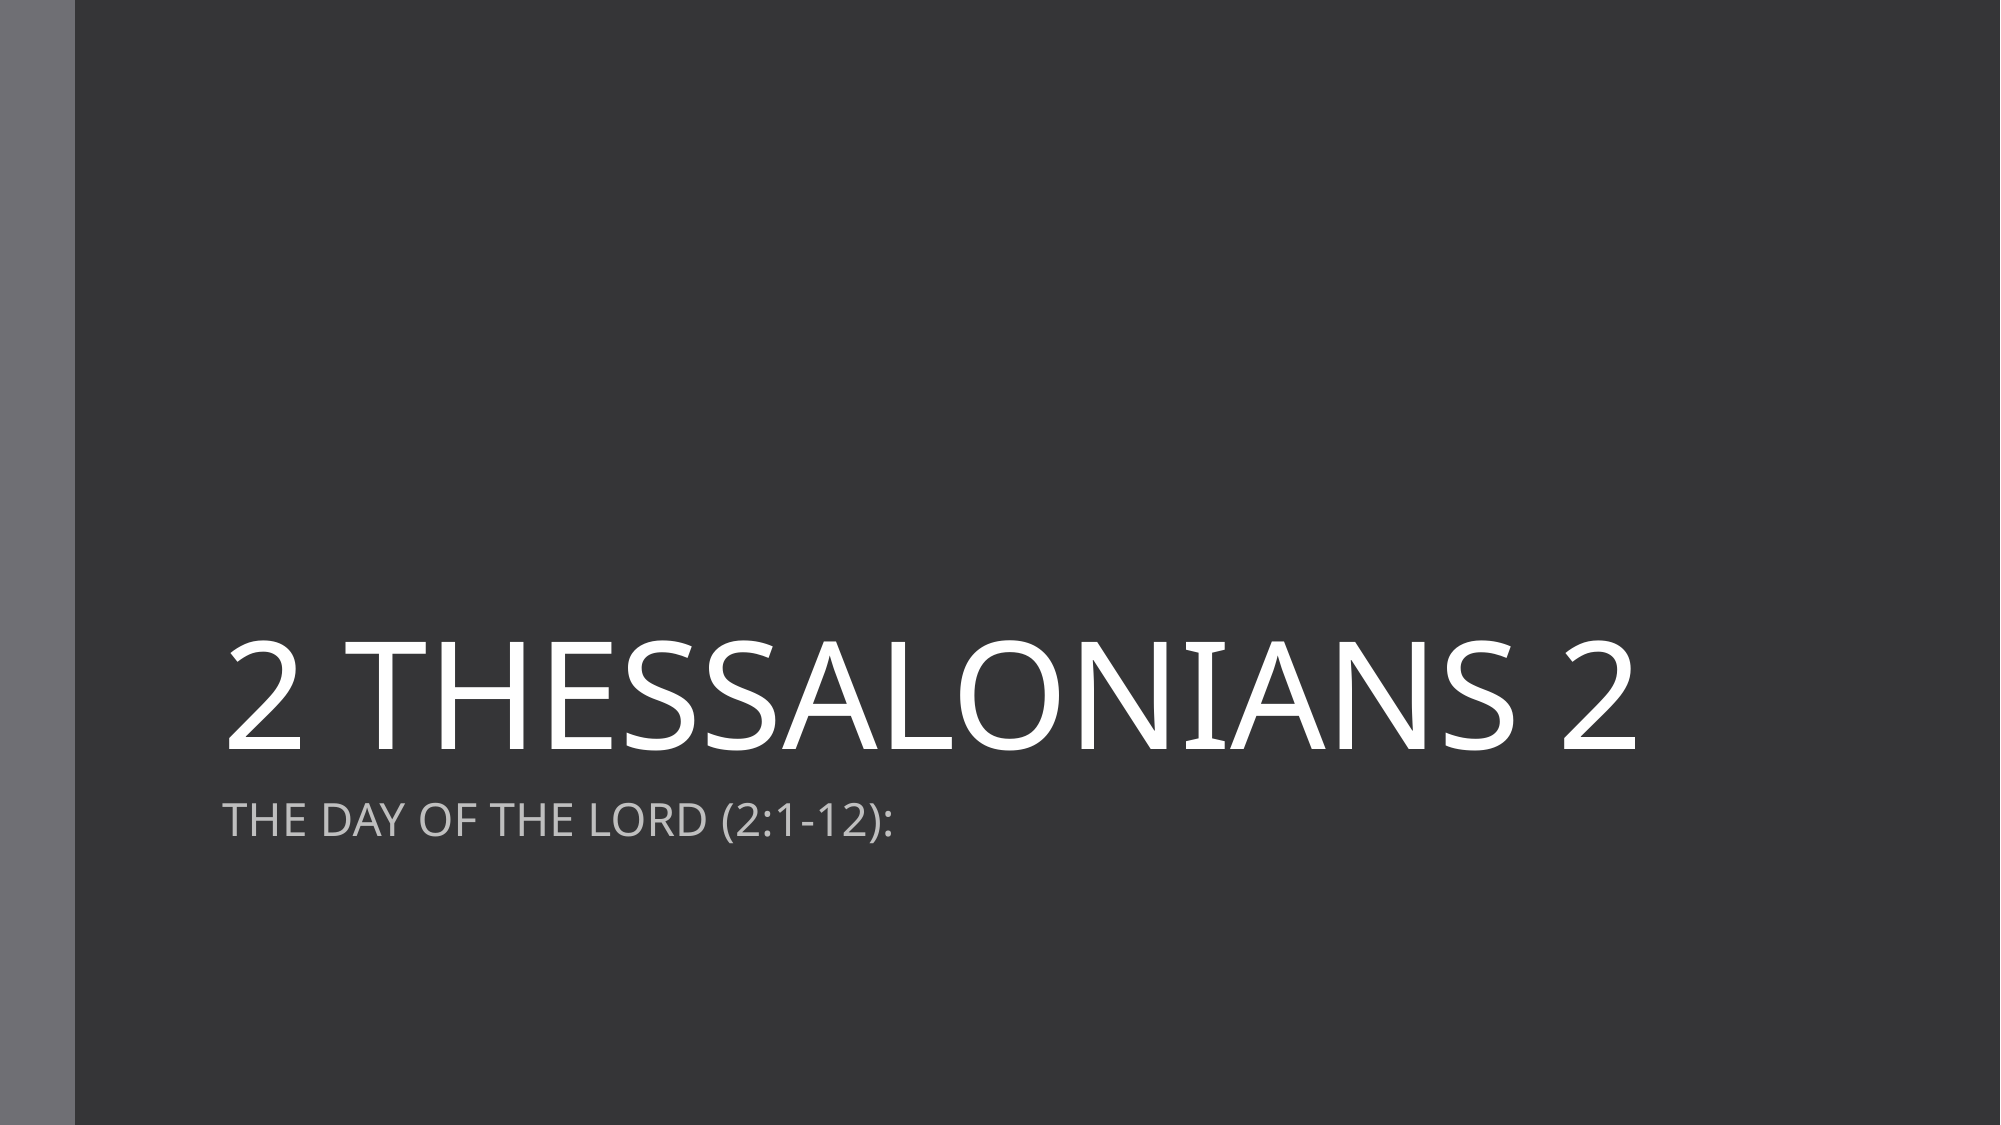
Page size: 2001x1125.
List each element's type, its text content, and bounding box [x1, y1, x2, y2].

title 2 THESSALONIANS 2 [206, 124, 1752, 787]
subtitle THE DAY OF THE LORD (2:1-12): [206, 787, 1752, 1066]
